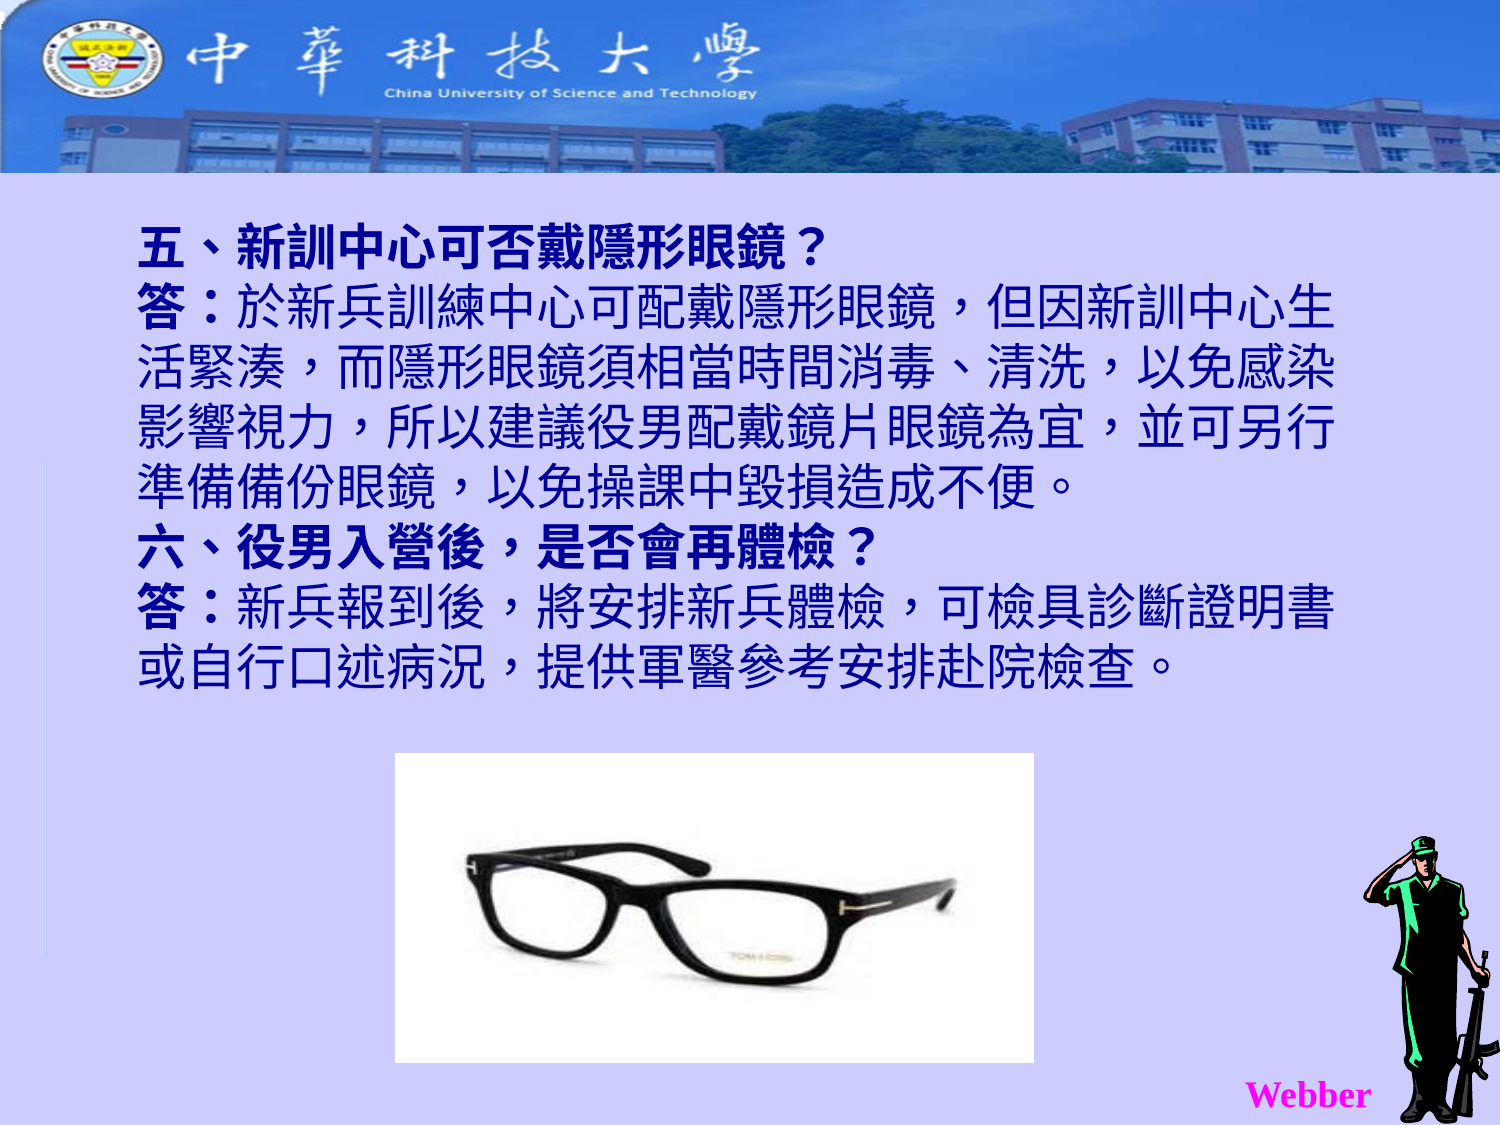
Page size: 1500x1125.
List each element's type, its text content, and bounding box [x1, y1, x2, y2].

text_box 五、新訓中心可否戴隱形眼鏡？ 答：於新兵訓練中心可配戴隱形眼鏡，但因新訓中心生活緊湊，而隱形眼鏡須相當時間消毒、清洗，以免感染影響視力，所以建議役男配戴鏡片眼鏡為宜，並可另行準備備份眼鏡，以免操課中毀損造成不便。 六、役男入營後，是否會再體檢？ 答：新兵報到後，將安排新兵體檢，可檢具診斷證明書或自行口述病況，提供軍醫參考安排赴院檢查。 [122, 208, 1361, 703]
picture [0, 0, 1500, 173]
picture [395, 753, 1034, 1063]
text_box Webber [1229, 1062, 1407, 1123]
picture [1363, 835, 1500, 1125]
